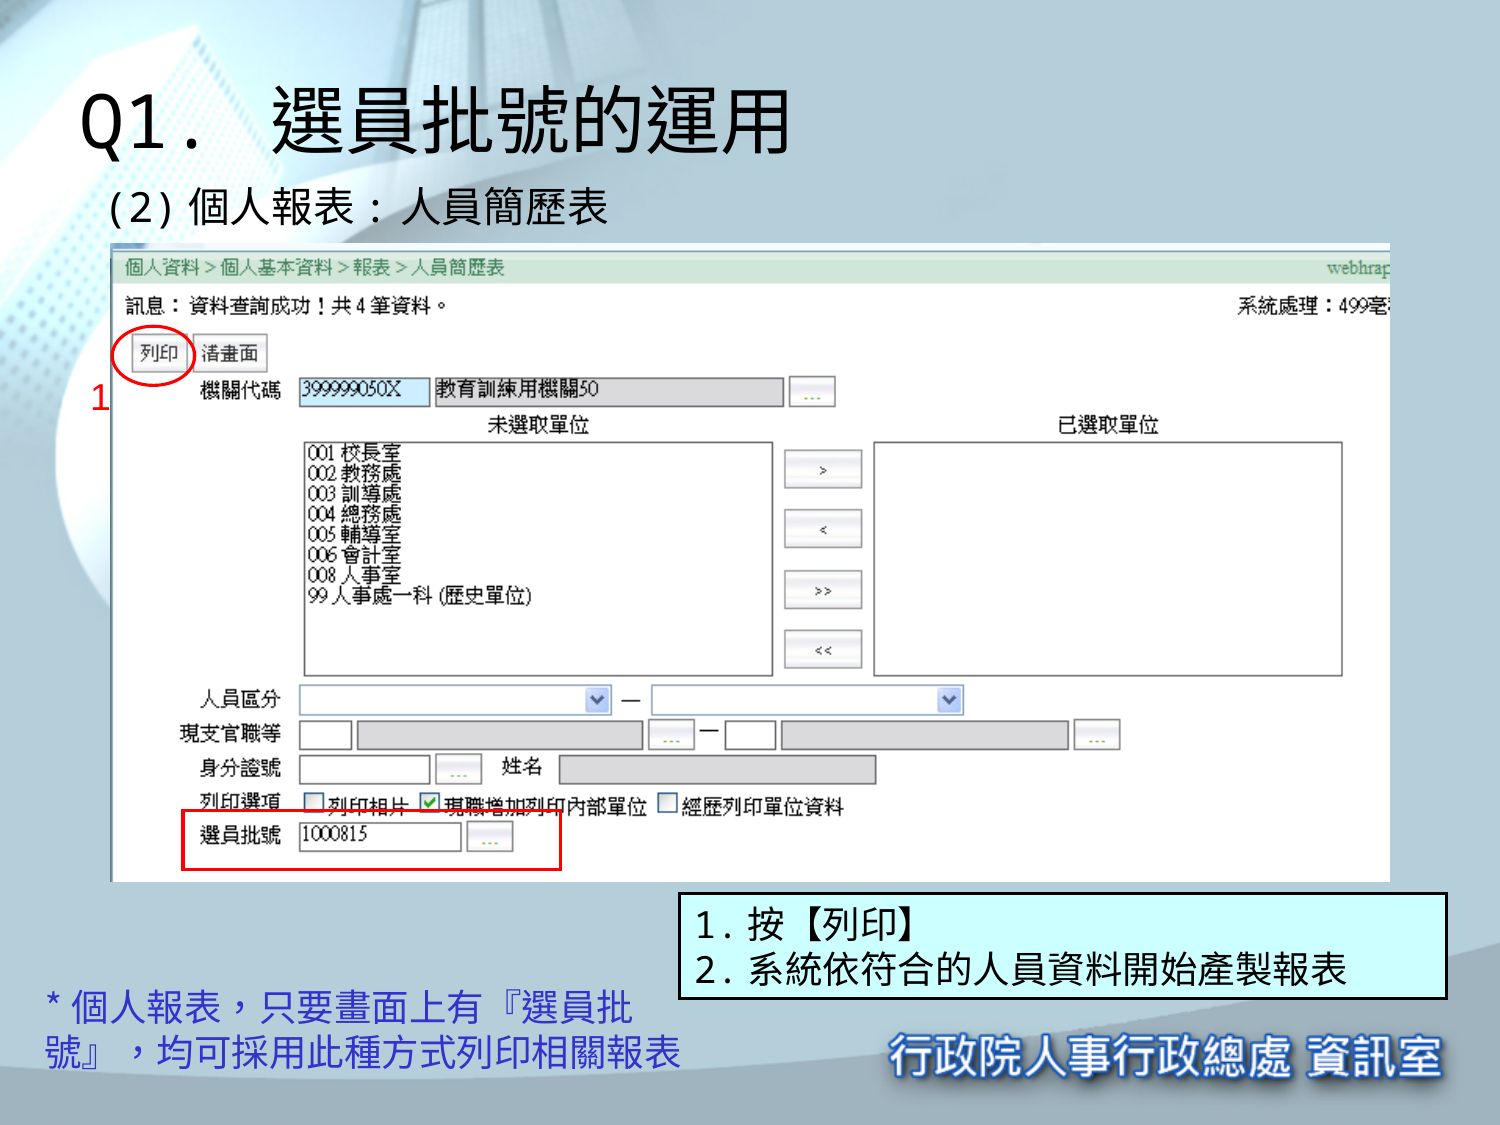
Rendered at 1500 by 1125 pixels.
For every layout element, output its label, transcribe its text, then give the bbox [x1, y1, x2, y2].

text_box 1 [76, 373, 124, 419]
text_box (2)個人報表:人員簡歷表 [88, 172, 1424, 239]
text_box 1.按【列印】 2.系統依符合的人員資料開始產製報表 [679, 893, 1447, 999]
text_box Q1. 選員批號的運用 [64, 66, 1400, 172]
picture [0, 0, 1500, 1125]
text_box *個人報表，只要畫面上有『選員批號』，均可採用此種方式列印相關報表 [29, 976, 703, 1082]
